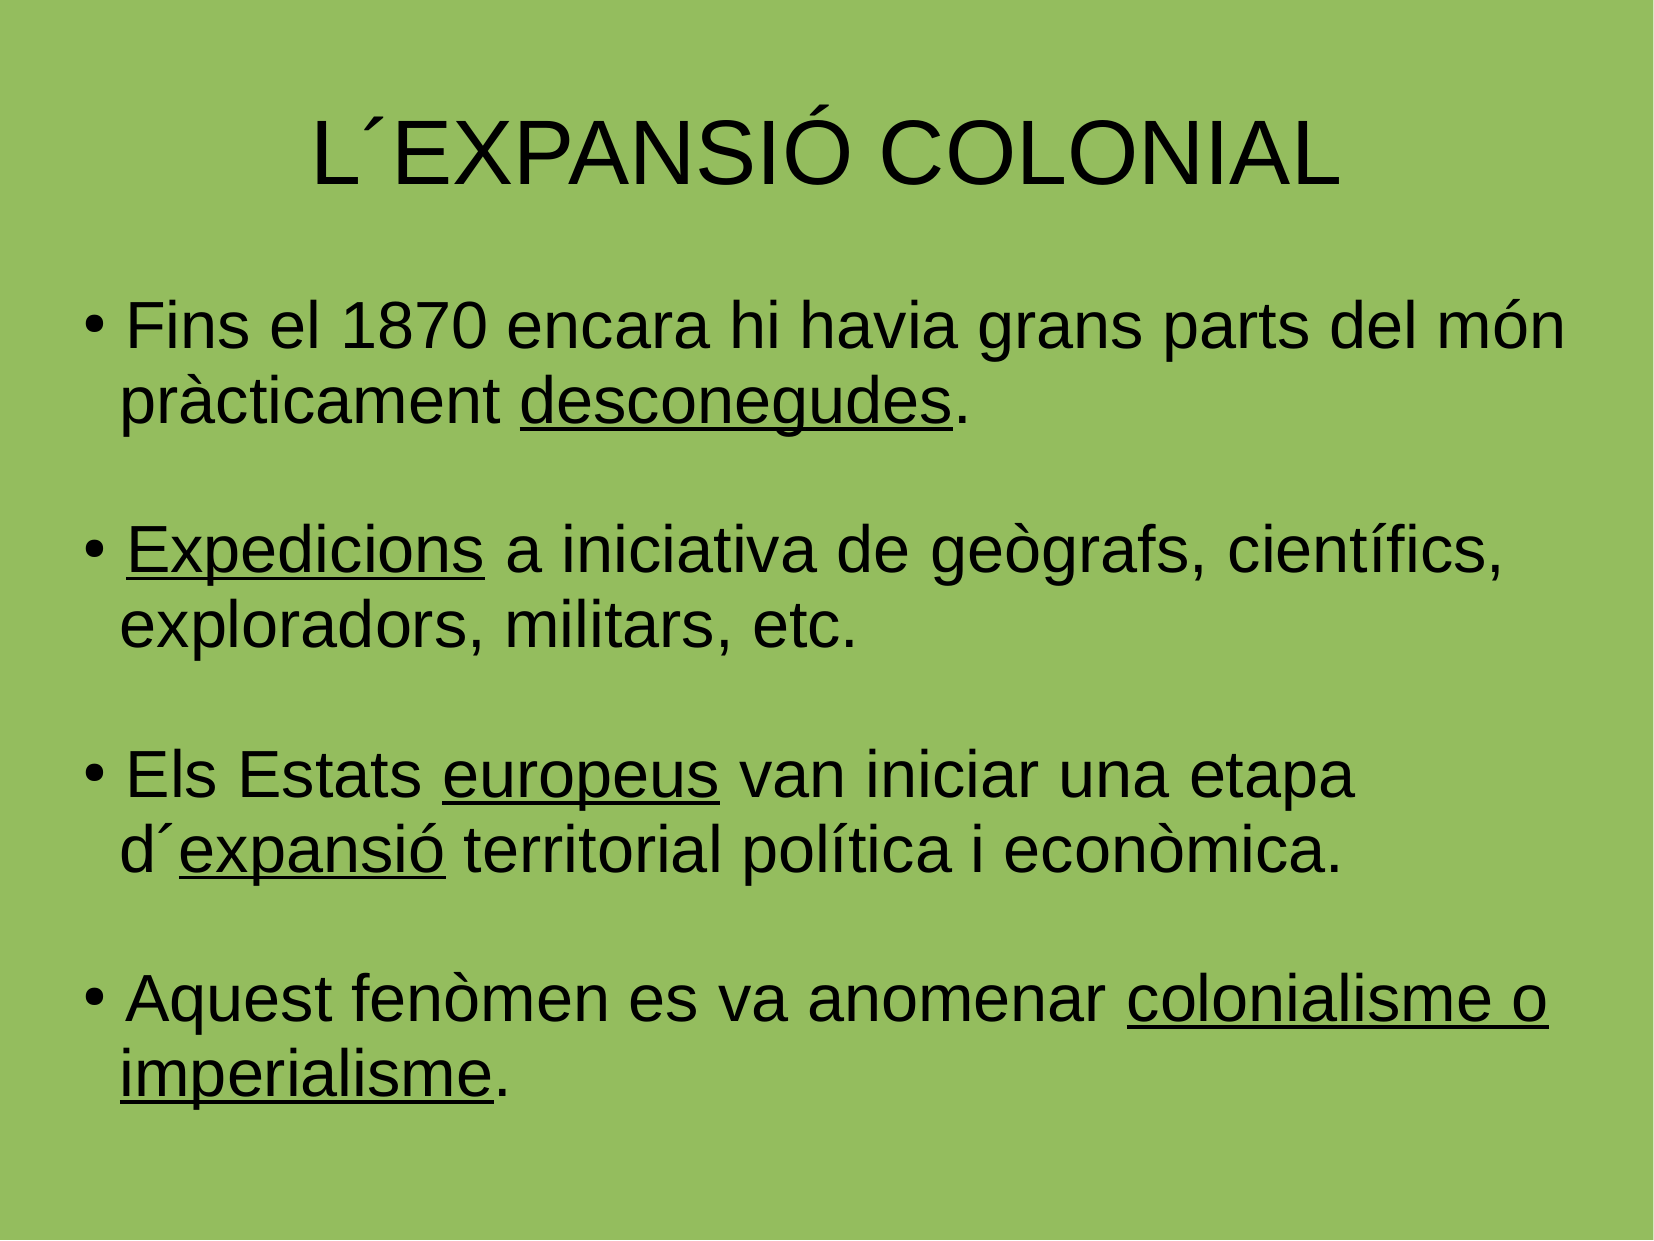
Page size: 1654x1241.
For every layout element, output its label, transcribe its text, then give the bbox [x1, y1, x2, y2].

title L´EXPANSIÓ COLONIAL [82, 56, 1571, 250]
subtitle Fins el 1870 encara hi havia grans parts del món pràcticament desconegudes. Expedicions a iniciativa de geògrafs, científics, exploradors, militars, etc. Els Estats europeus van iniciar una etapa d´expansió territorial política i econòmica. Aquest fenòmen es va anomenar colonialisme o imperialisme. [82, 288, 1625, 1111]
